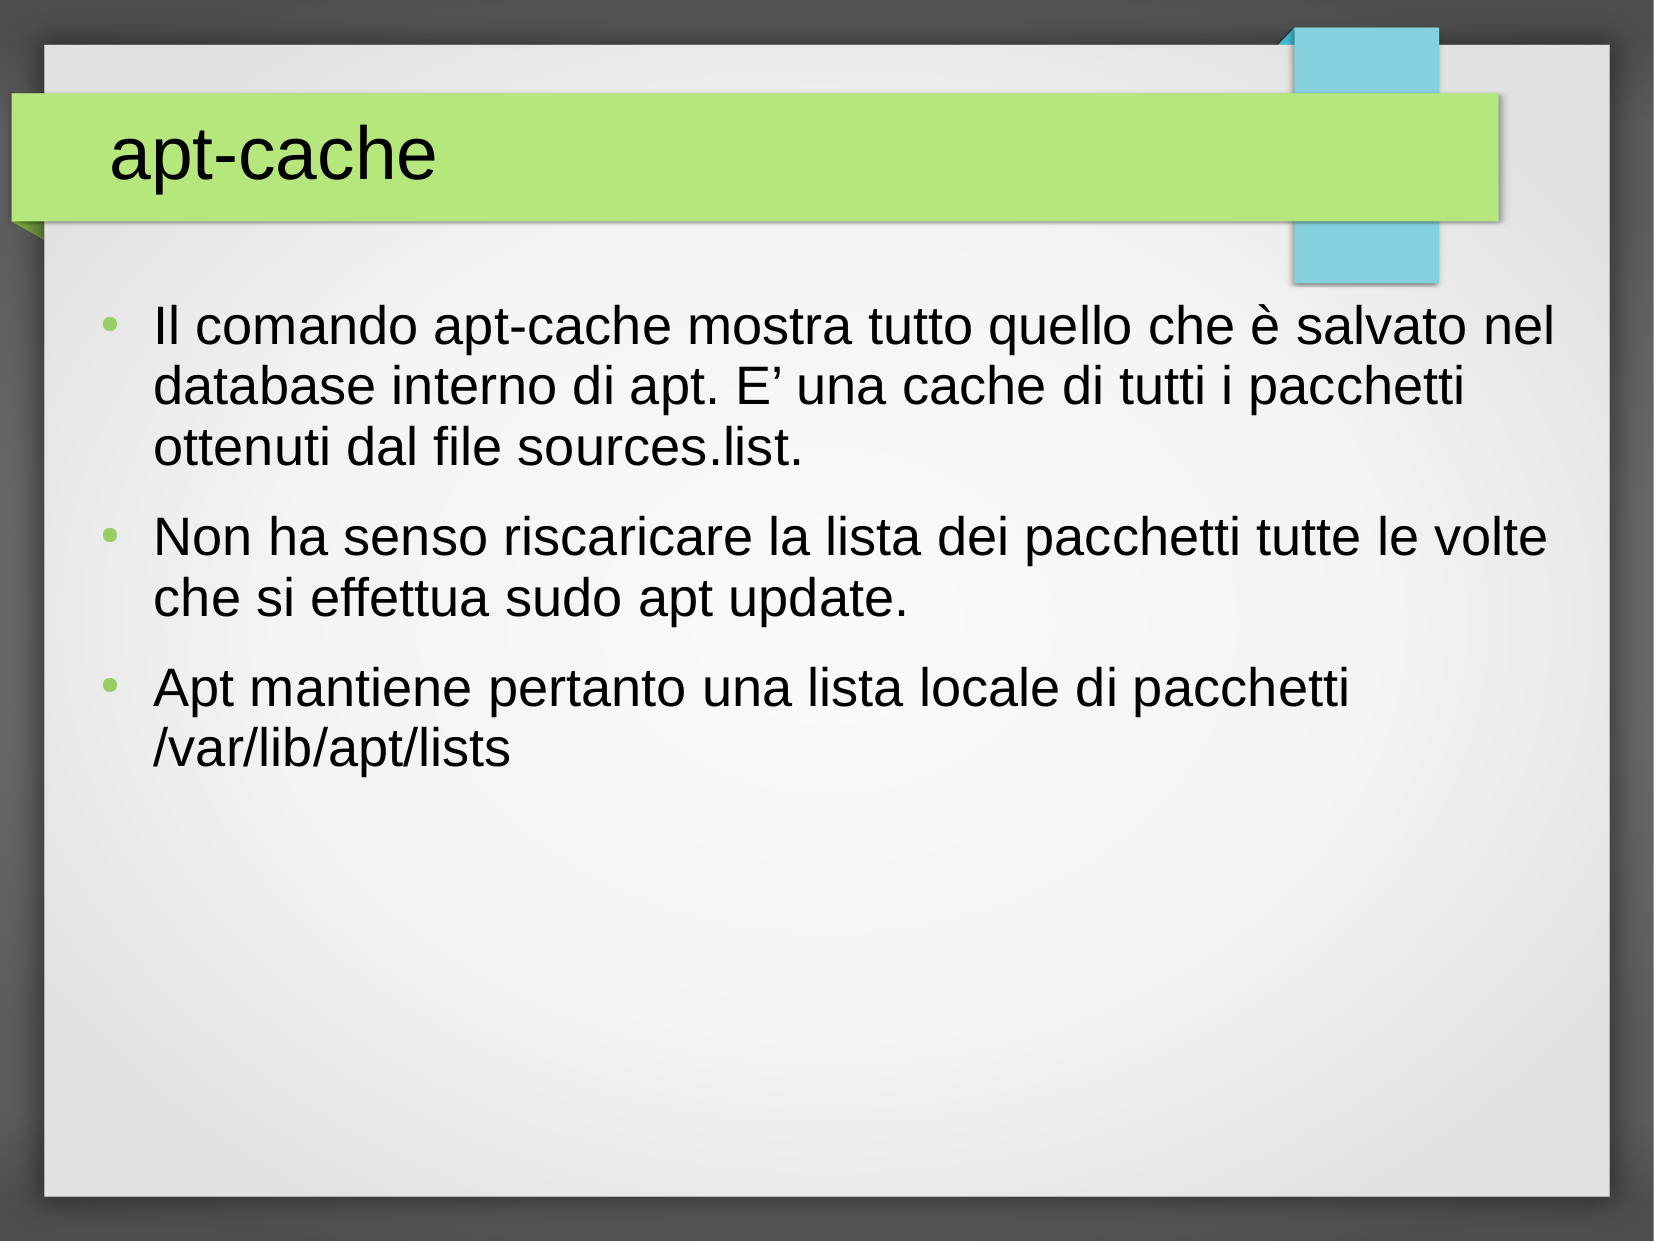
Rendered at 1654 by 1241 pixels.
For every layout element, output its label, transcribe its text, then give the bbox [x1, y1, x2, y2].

list Il comando apt-cache mostra tutto quello che è salvato nel database interno di apt. E’ una cache di tutti i pacchetti ottenuti dal file sources.list. Non ha senso riscaricare la lista dei pacchetti tutte le volte che si effettua sudo apt update. Apt mantiene pertanto una lista locale di pacchetti /var/lib/apt/lists [82, 295, 1571, 1015]
picture [0, 0, 1654, 1241]
title apt-cache [82, 94, 1264, 213]
